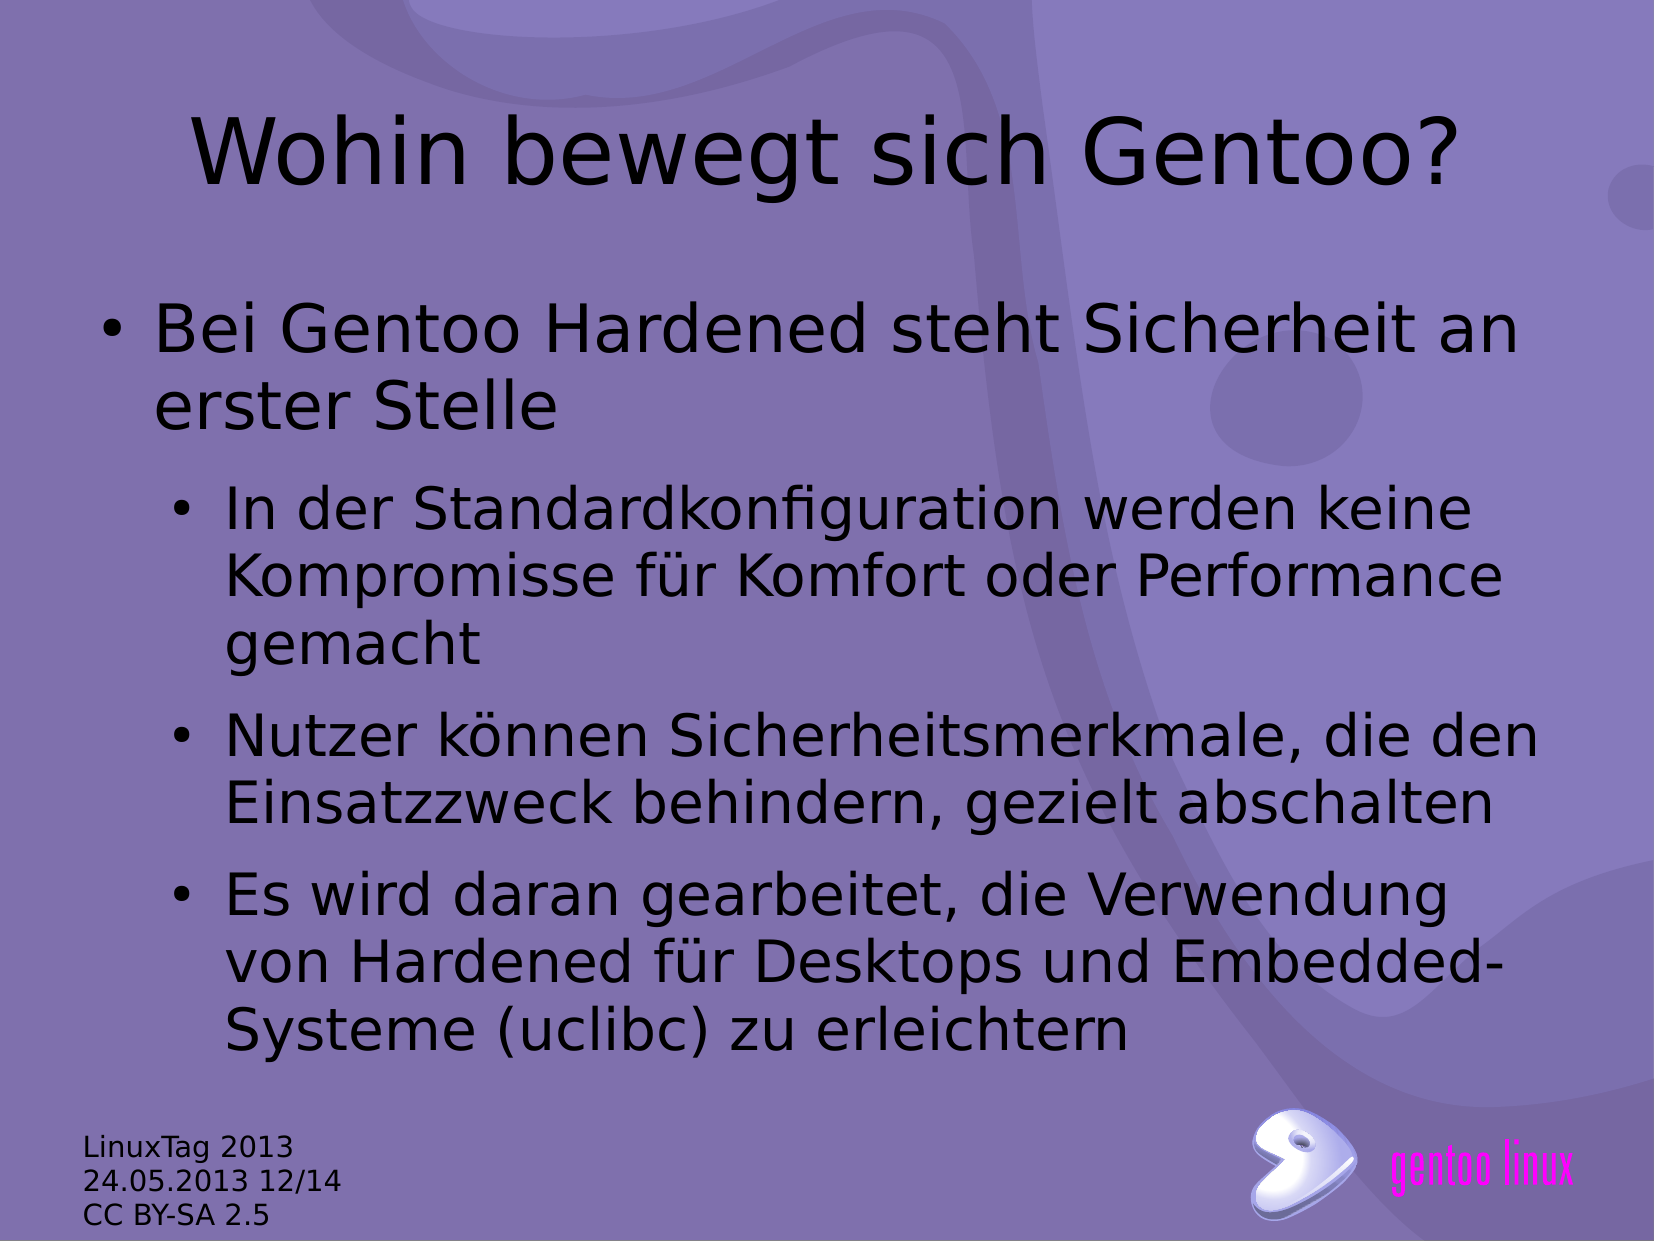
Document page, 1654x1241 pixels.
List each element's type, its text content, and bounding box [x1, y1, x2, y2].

title Wohin bewegt sich Gentoo? [82, 49, 1571, 257]
list Bei Gentoo Hardened steht Sicherheit an erster Stelle In der Standardkonfiguration werden keine Kompromisse für Komfort oder Performance gemacht Nutzer können Sicherheitsmerkmale, die den Einsatzzweck behindern, gezielt abschalten Es wird daran gearbeitet, die Verwendung von Hardened für Desktops und Embedded-Systeme (uclibc) zu erleichtern [82, 290, 1571, 1109]
